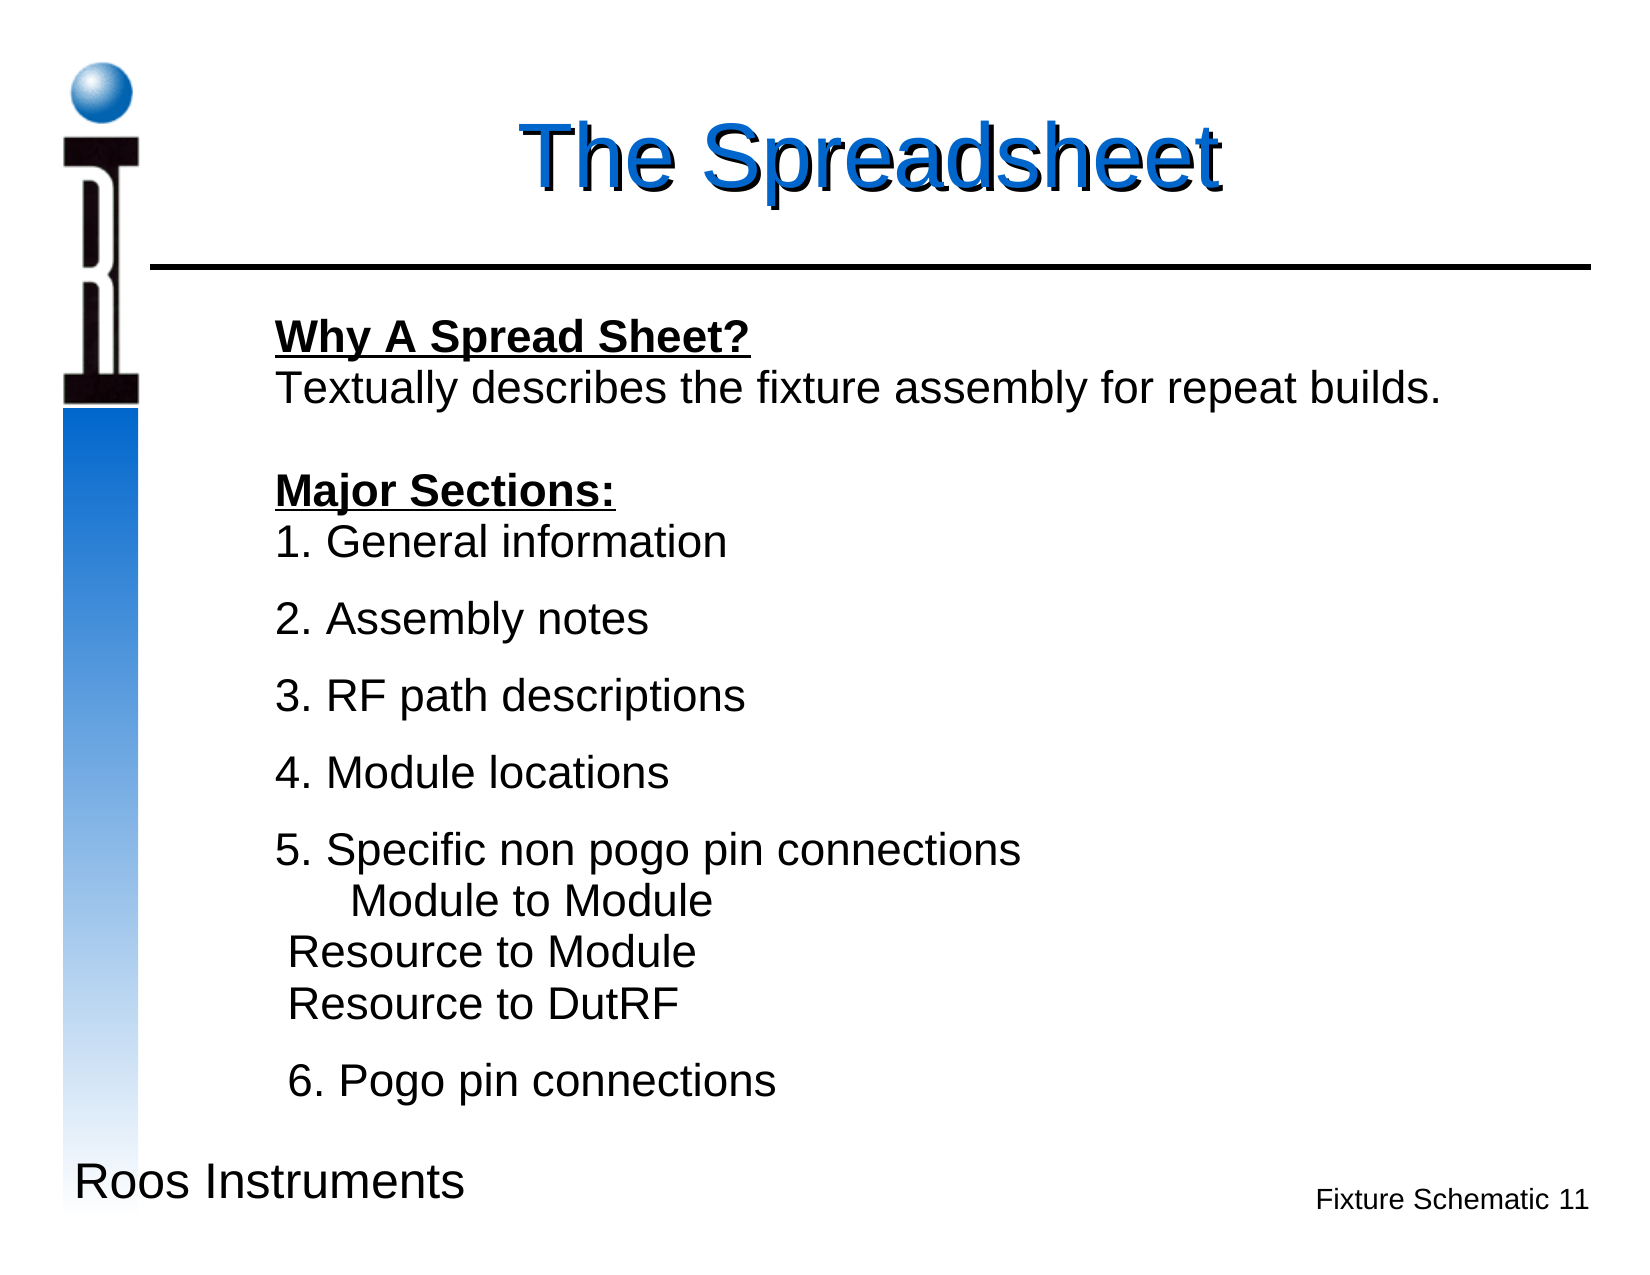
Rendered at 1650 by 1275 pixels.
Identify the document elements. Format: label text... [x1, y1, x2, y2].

title The Spreadsheet [147, 59, 1591, 253]
picture [59, 59, 144, 411]
text_box Why A Spread Sheet? Textually describes the fixture assembly for repeat builds. Major Sections: 1. General information 2. Assembly notes 3. RF path descriptions 4. Module locations 5. Specific non pogo pin connections Module to Module Resource to Module Resource to DutRF 6. Pogo pin connections [259, 303, 1457, 1113]
